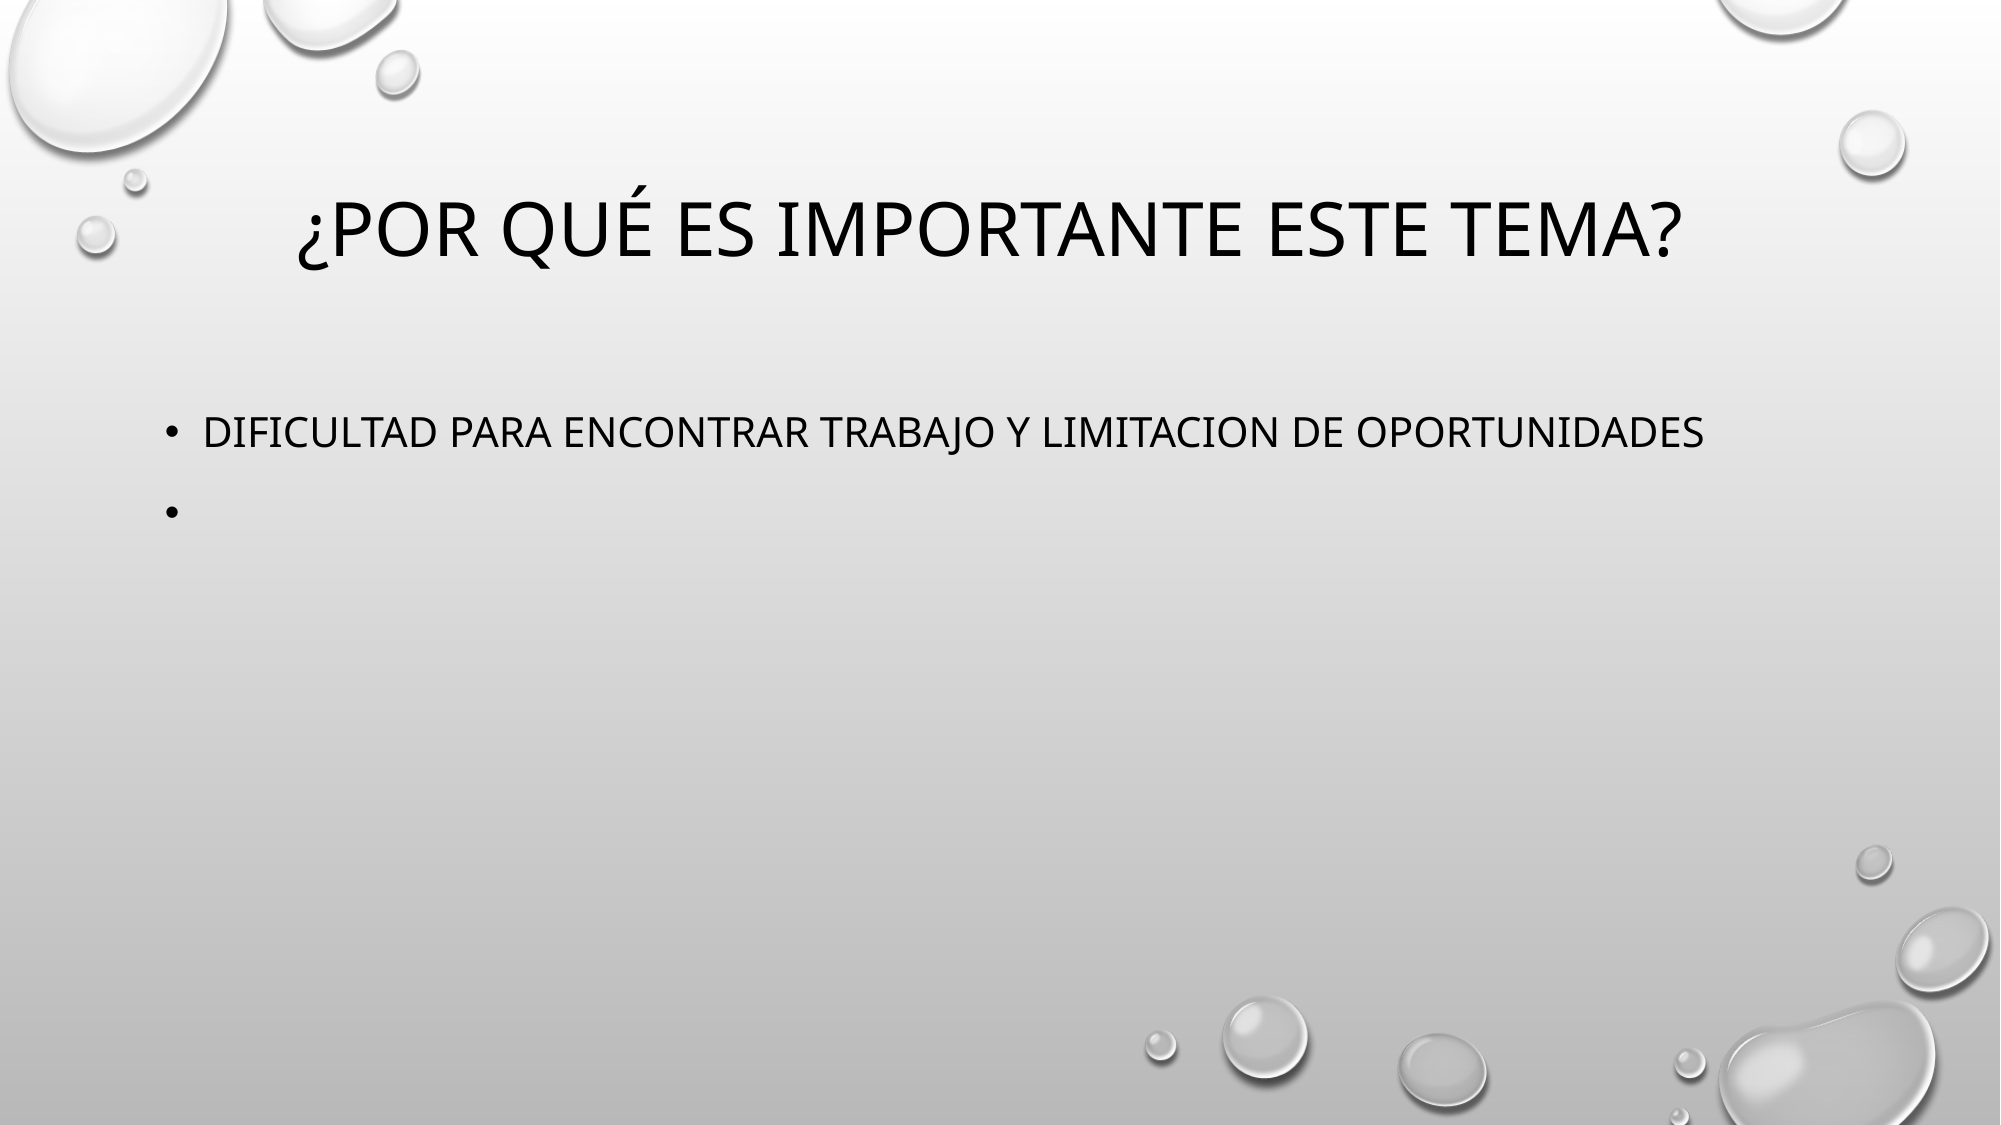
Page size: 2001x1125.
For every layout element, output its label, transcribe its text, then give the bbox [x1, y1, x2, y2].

title ¿Por qué es importante este tema? [149, 101, 1851, 364]
list Dificultad para encontrar trabajo y limitacion de oportunidades [149, 388, 1850, 950]
